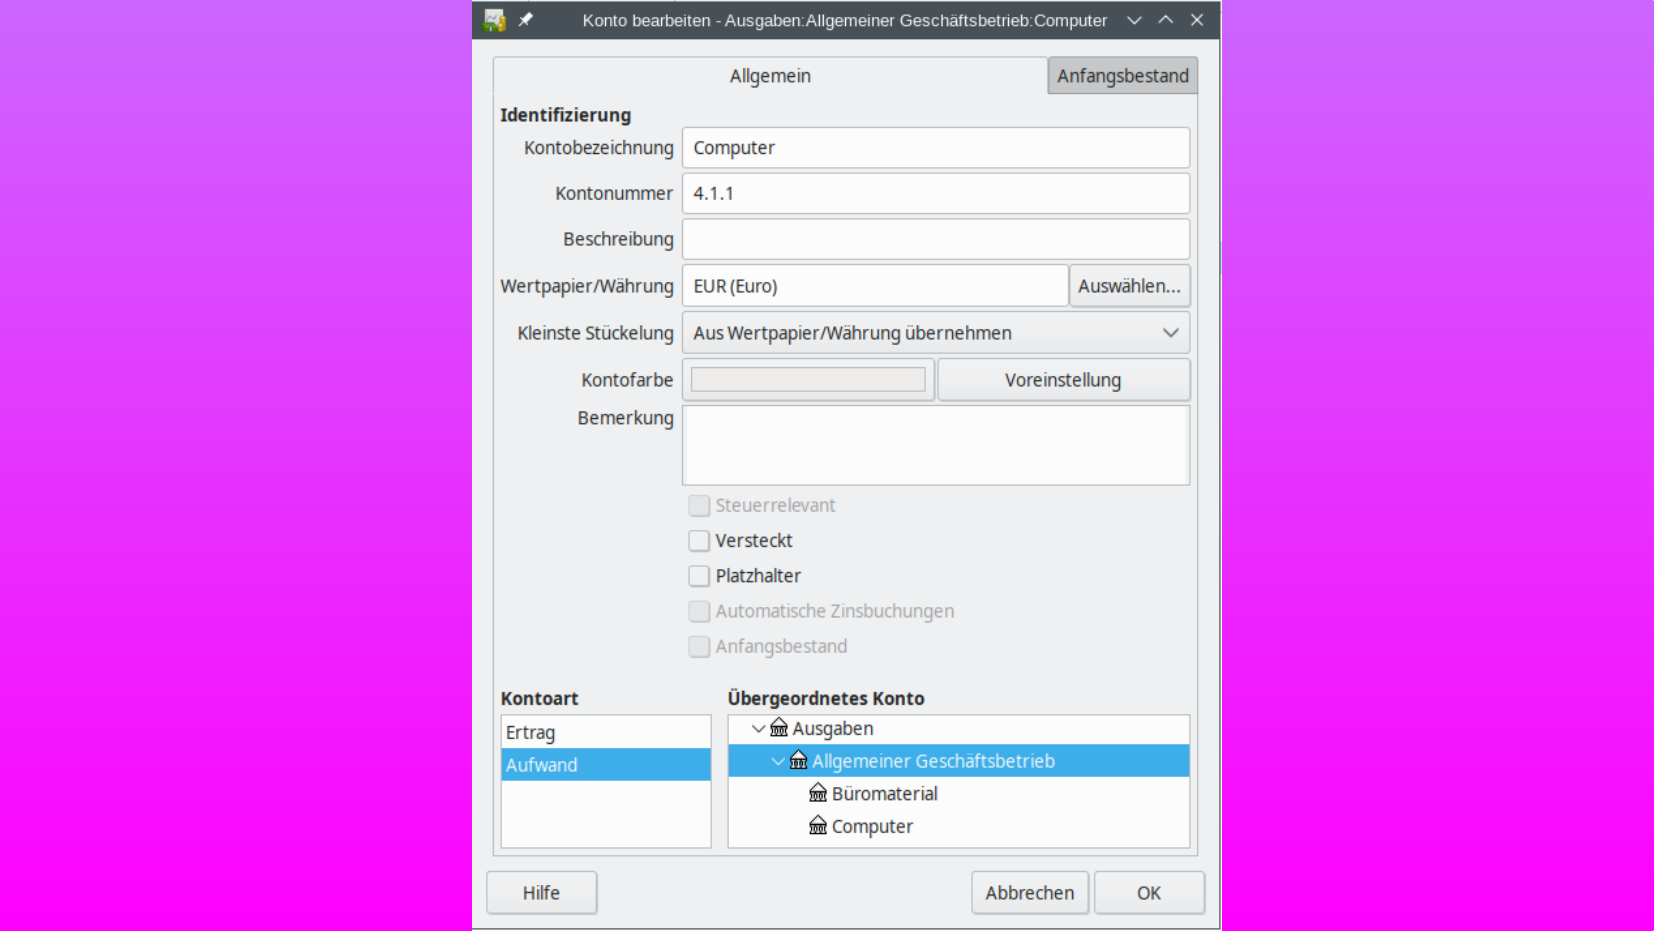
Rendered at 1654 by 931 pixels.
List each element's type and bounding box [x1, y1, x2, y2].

picture [472, 0, 1222, 931]
